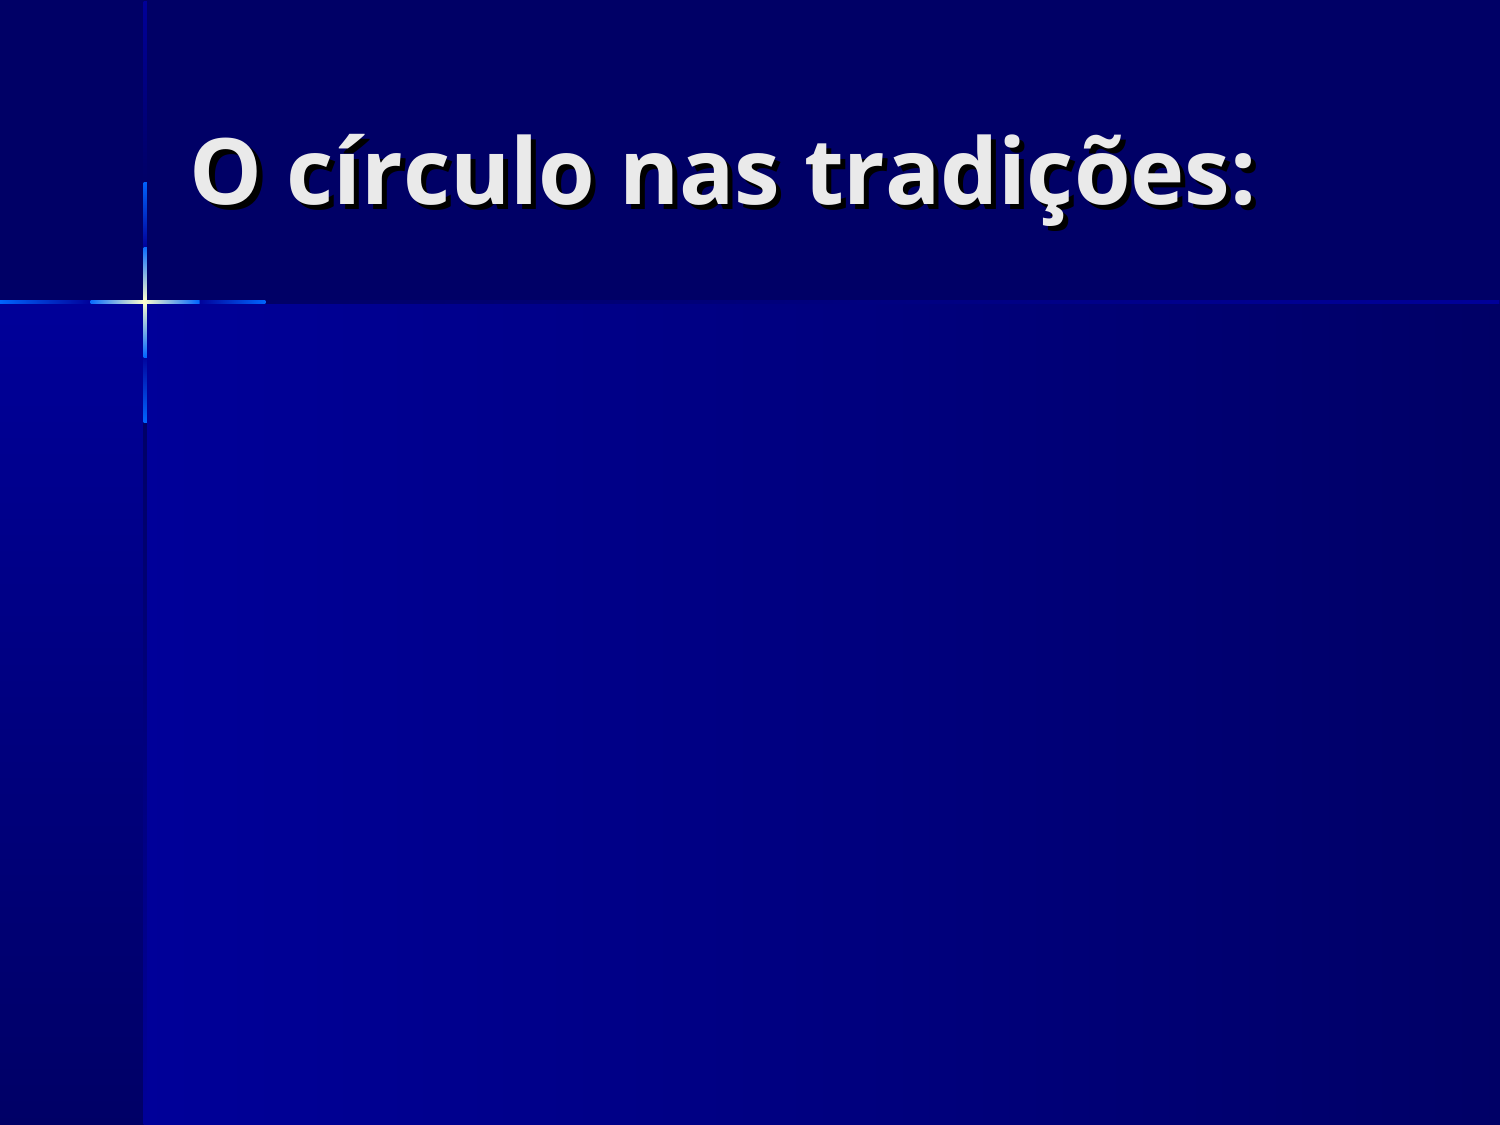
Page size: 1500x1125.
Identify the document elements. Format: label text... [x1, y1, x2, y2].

title O círculo nas tradições: [174, 49, 1413, 285]
